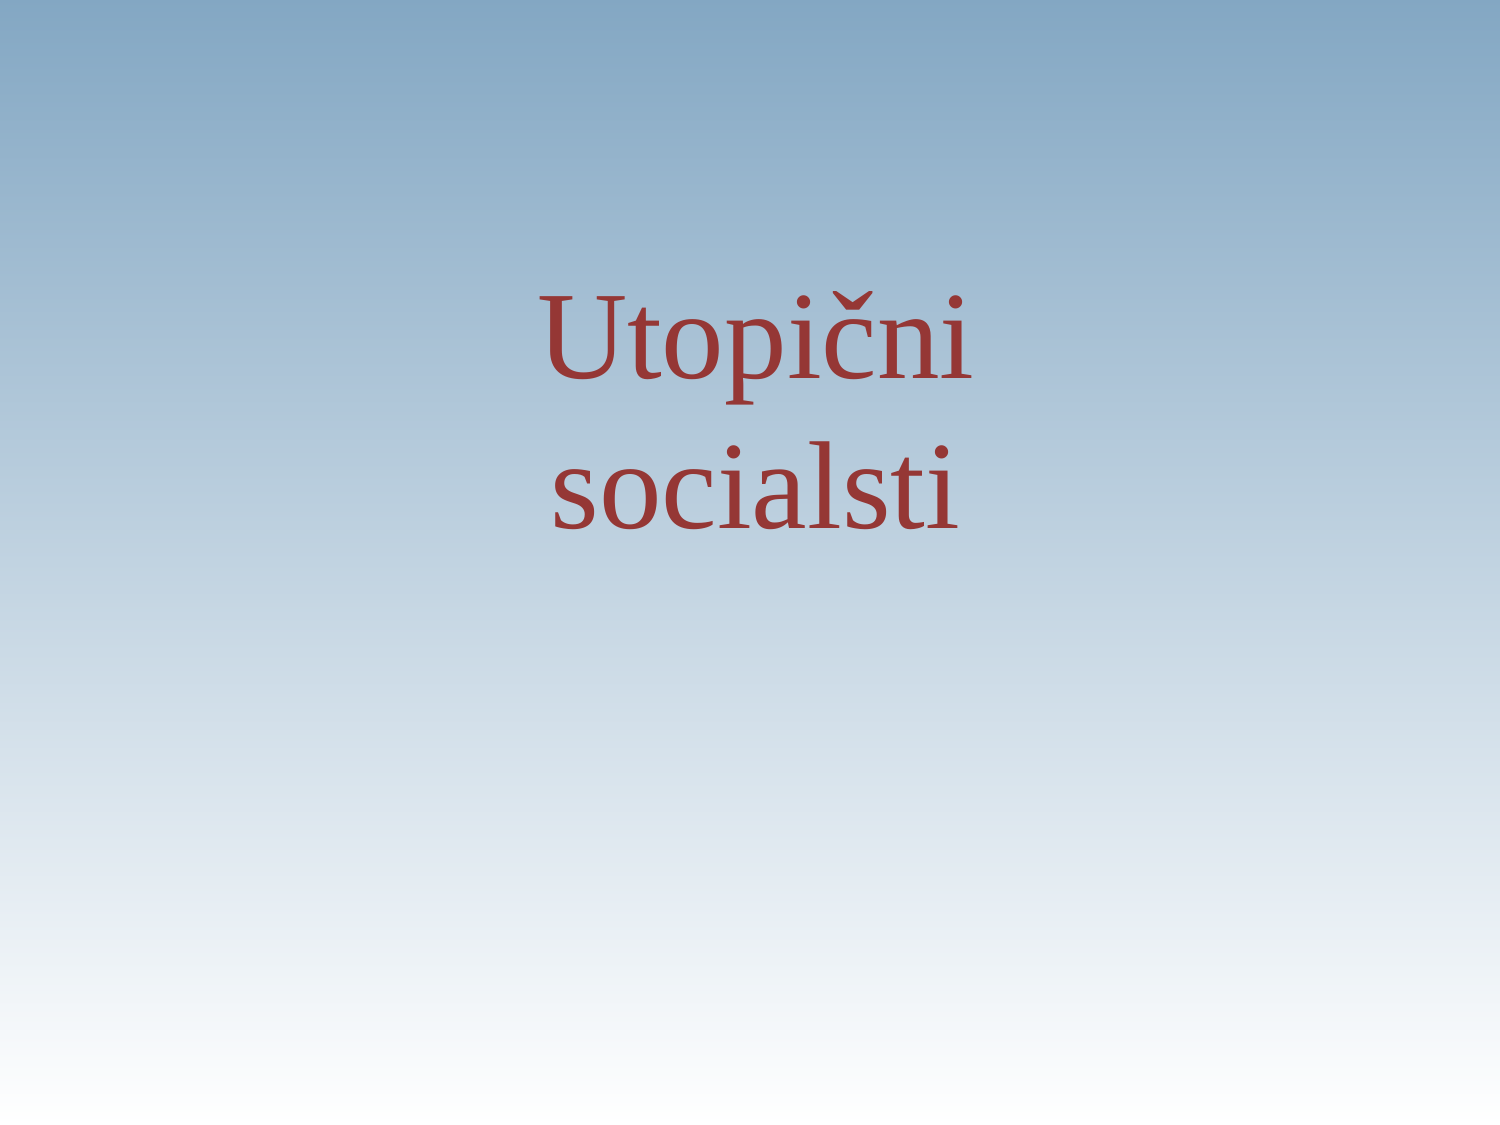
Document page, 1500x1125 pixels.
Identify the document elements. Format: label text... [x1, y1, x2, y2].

text_box Utopični socialsti [363, 246, 1149, 561]
